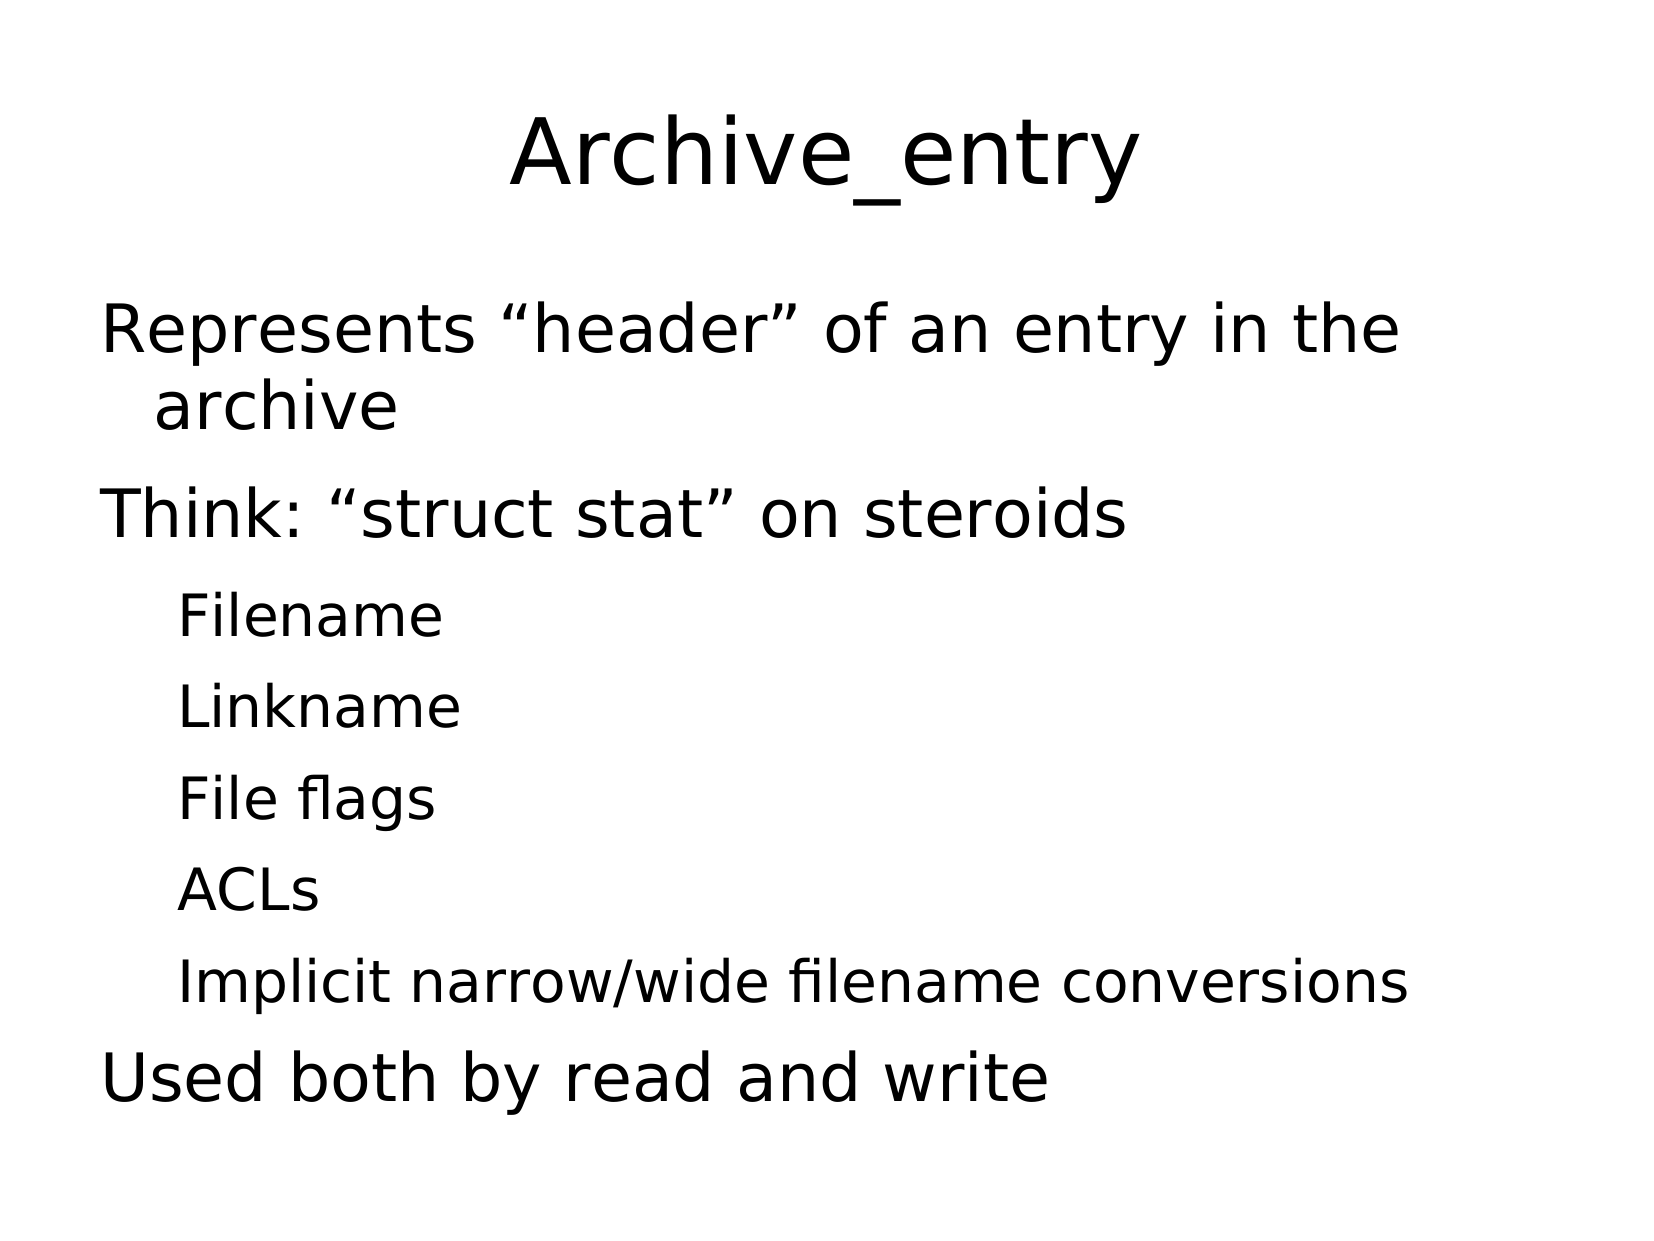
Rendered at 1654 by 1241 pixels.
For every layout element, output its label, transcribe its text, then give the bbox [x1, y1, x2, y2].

list Represents “header” of an entry in the archive Think: “struct stat” on steroids Filename Linkname File flags ACLs Implicit narrow/wide filename conversions Used both by read and write [82, 290, 1571, 1117]
title Archive_entry [82, 49, 1571, 257]
